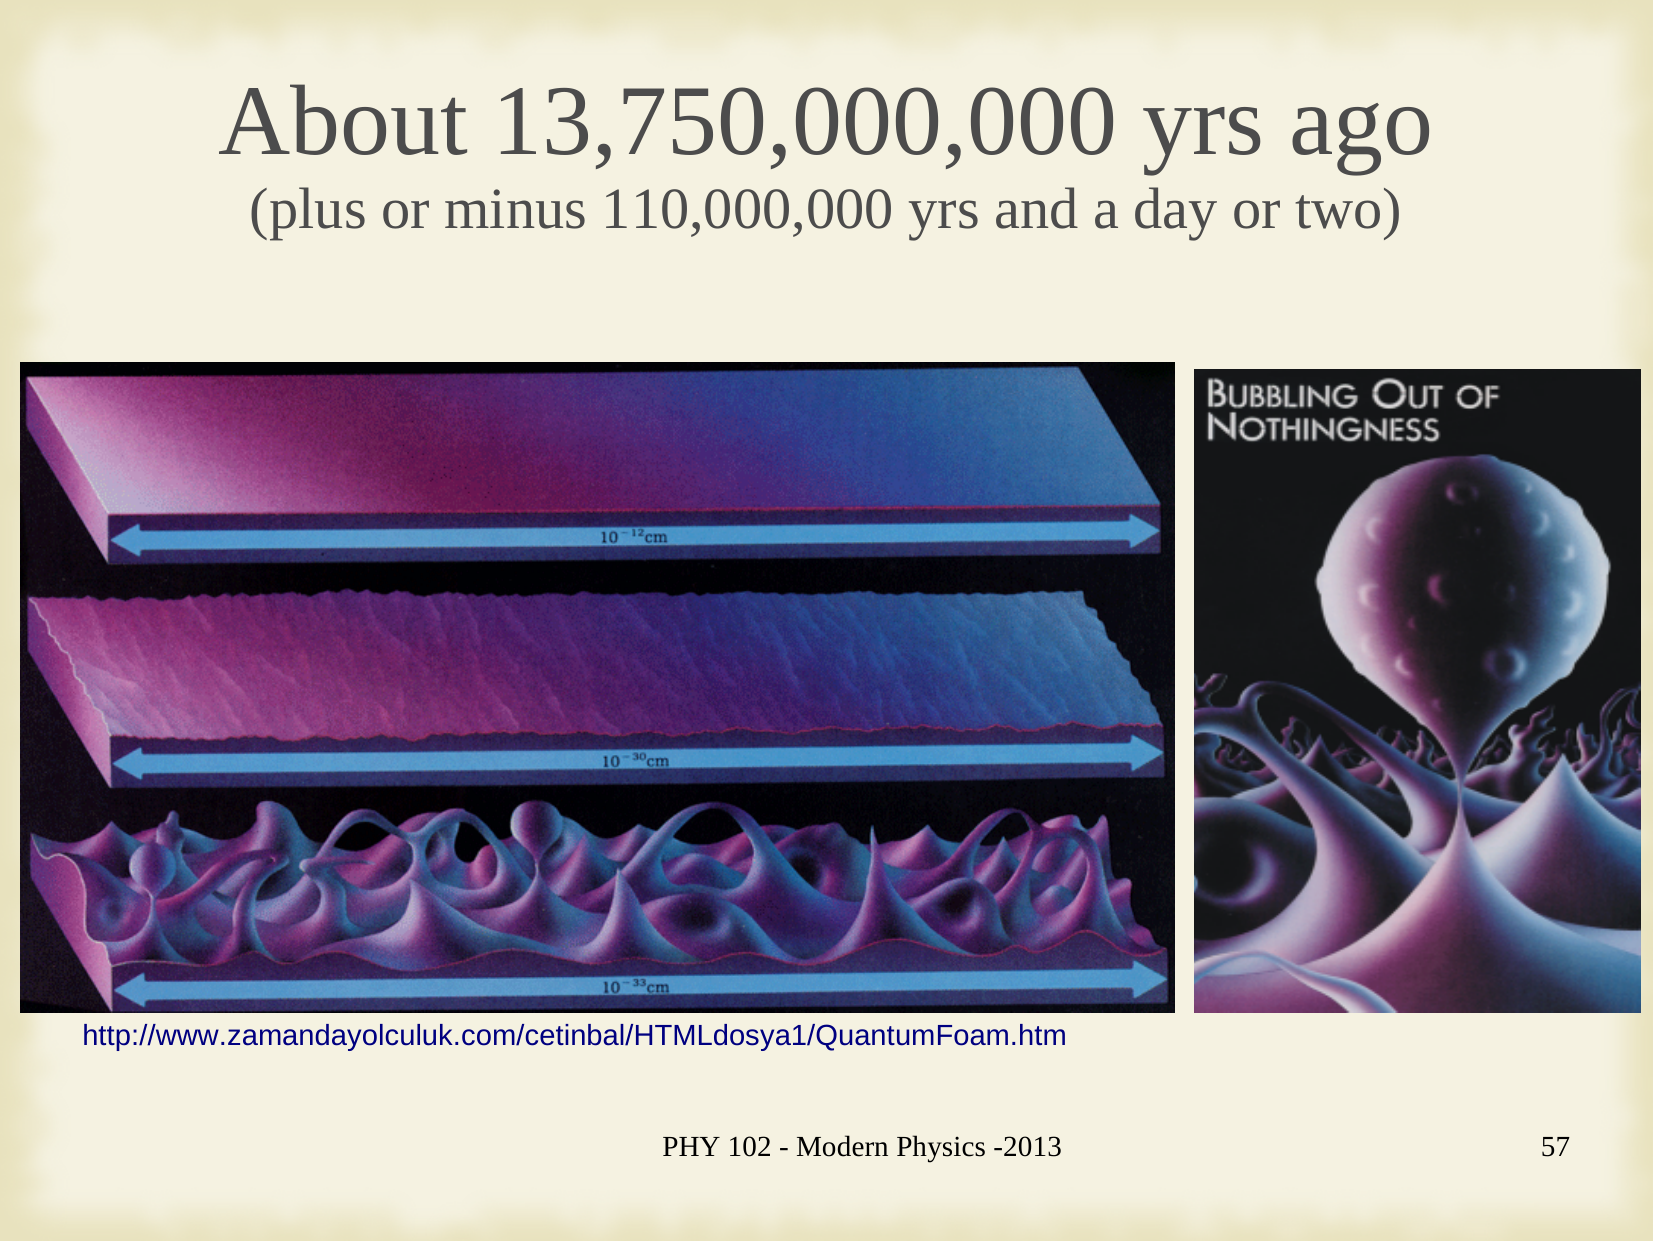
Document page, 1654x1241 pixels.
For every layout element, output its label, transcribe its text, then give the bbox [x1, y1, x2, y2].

title About 13,750,000,000 yrs ago (plus or minus 110,000,000 yrs and a day or two) [82, 56, 1571, 250]
picture [0, 0, 1653, 1241]
text_box http://www.zamandayolculuk.com/cetinbal/HTMLdosya1/QuantumFoam.htm [67, 1011, 1102, 1069]
